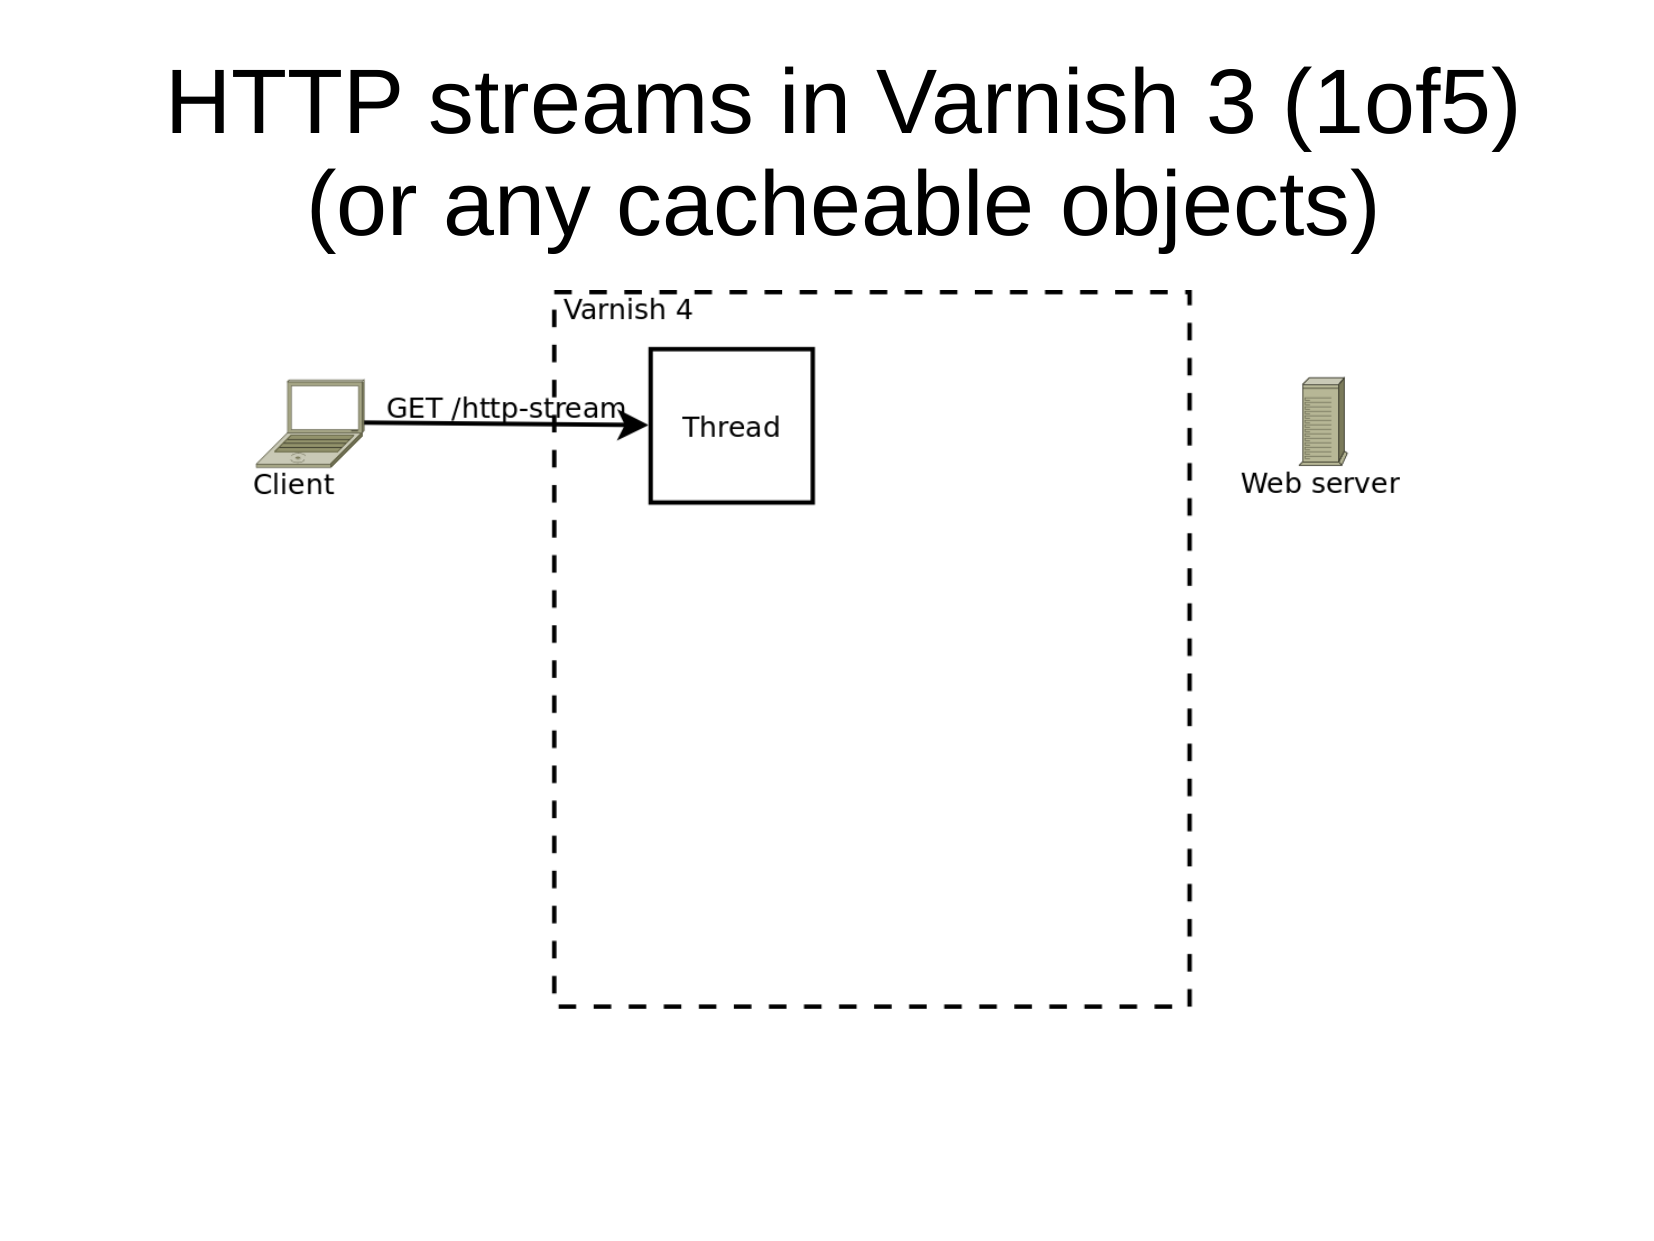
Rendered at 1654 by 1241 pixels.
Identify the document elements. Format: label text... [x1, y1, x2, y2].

picture [253, 290, 1401, 1010]
title HTTP streams in Varnish 3 (1of5) (or any cacheable objects) [82, 49, 1571, 257]
